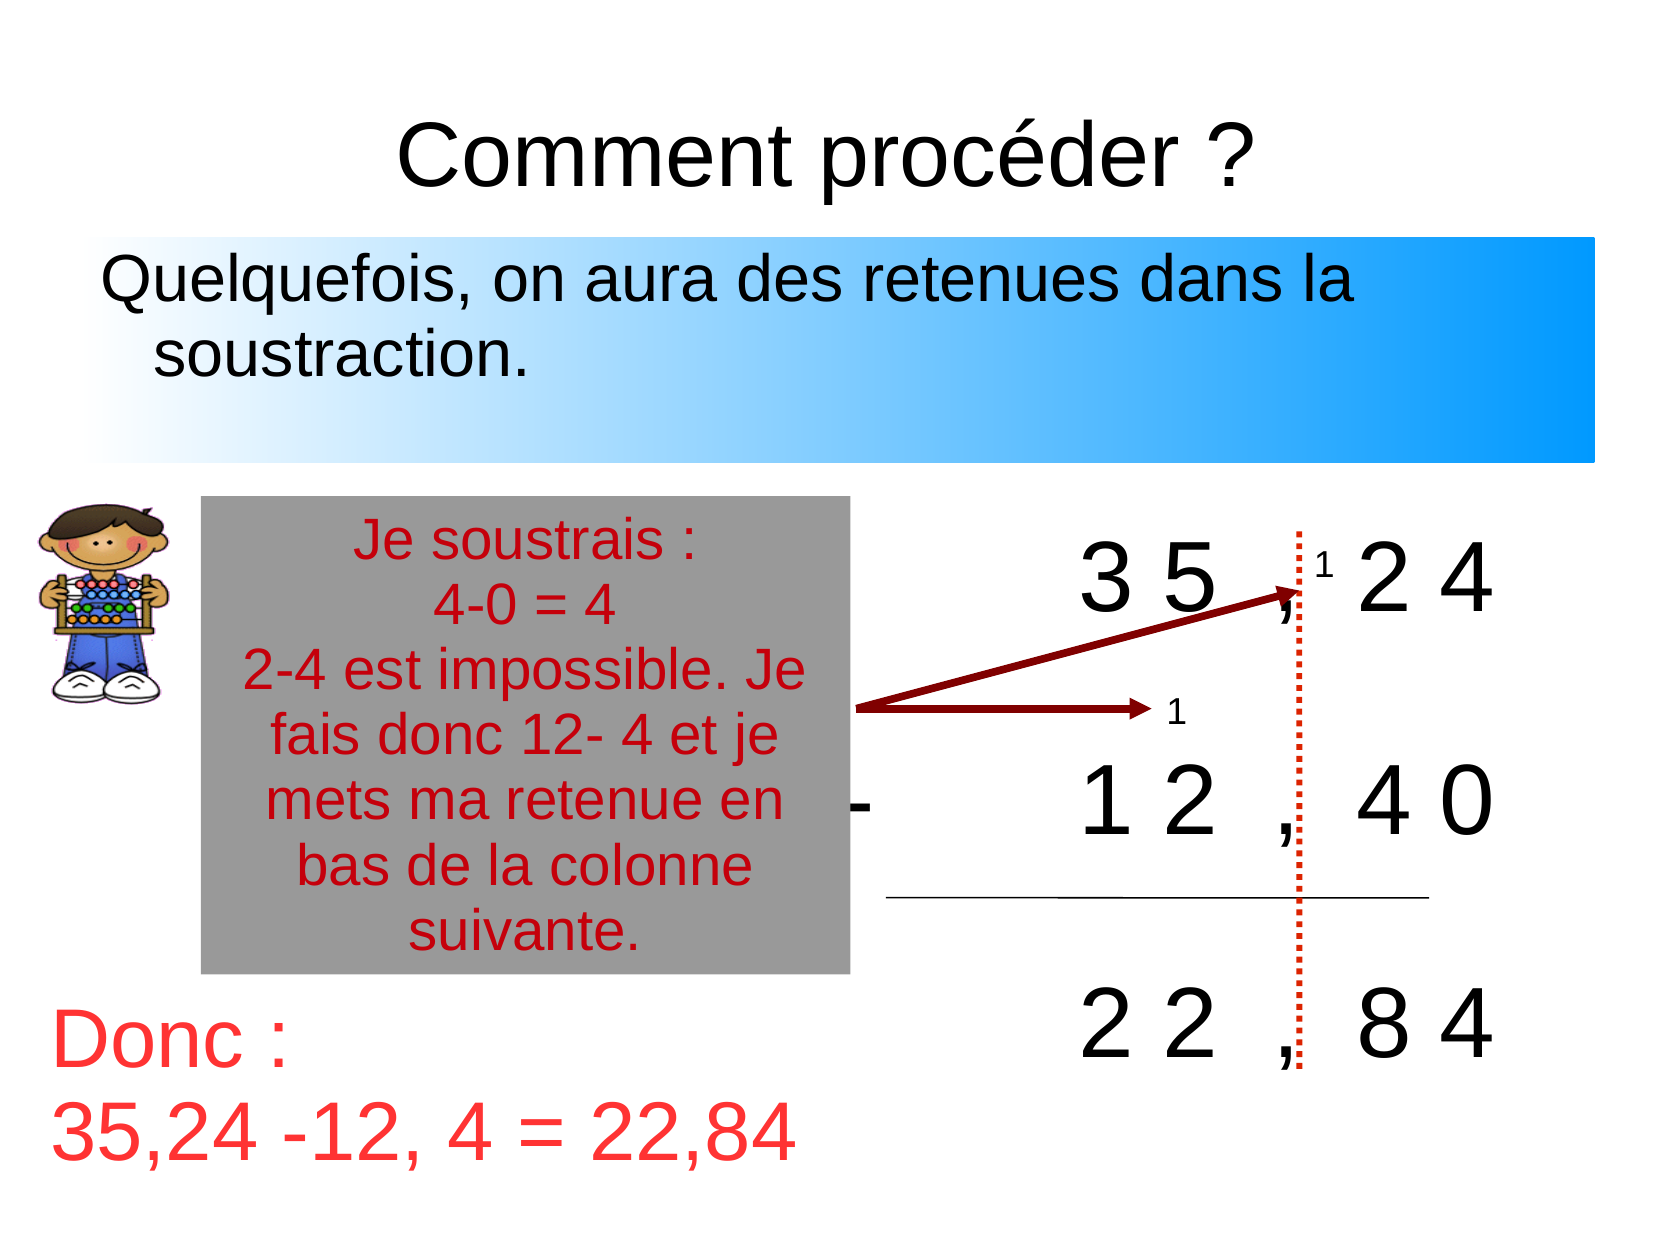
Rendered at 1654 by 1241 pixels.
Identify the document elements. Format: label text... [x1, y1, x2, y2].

list Quelquefois, on aura des retenues dans la soustraction. [82, 237, 1595, 463]
picture [35, 498, 178, 709]
text_box Donc : 35,24 -12, 4 = 22,84 [35, 980, 934, 1182]
text_box 1 [1299, 533, 1359, 591]
text_box 1 [1151, 681, 1211, 739]
title Comment procéder ? [82, 49, 1571, 237]
text_box Je soustrais : 4-0 = 4 2-4 est impossible. Je fais donc 12- 4 et je mets ma retenue en bas de la colonne suivante. [200, 496, 851, 975]
text_box 3 5 , 2 4 - 1 2 , 4 0 2 2 , 8 4 [826, 507, 1536, 1194]
